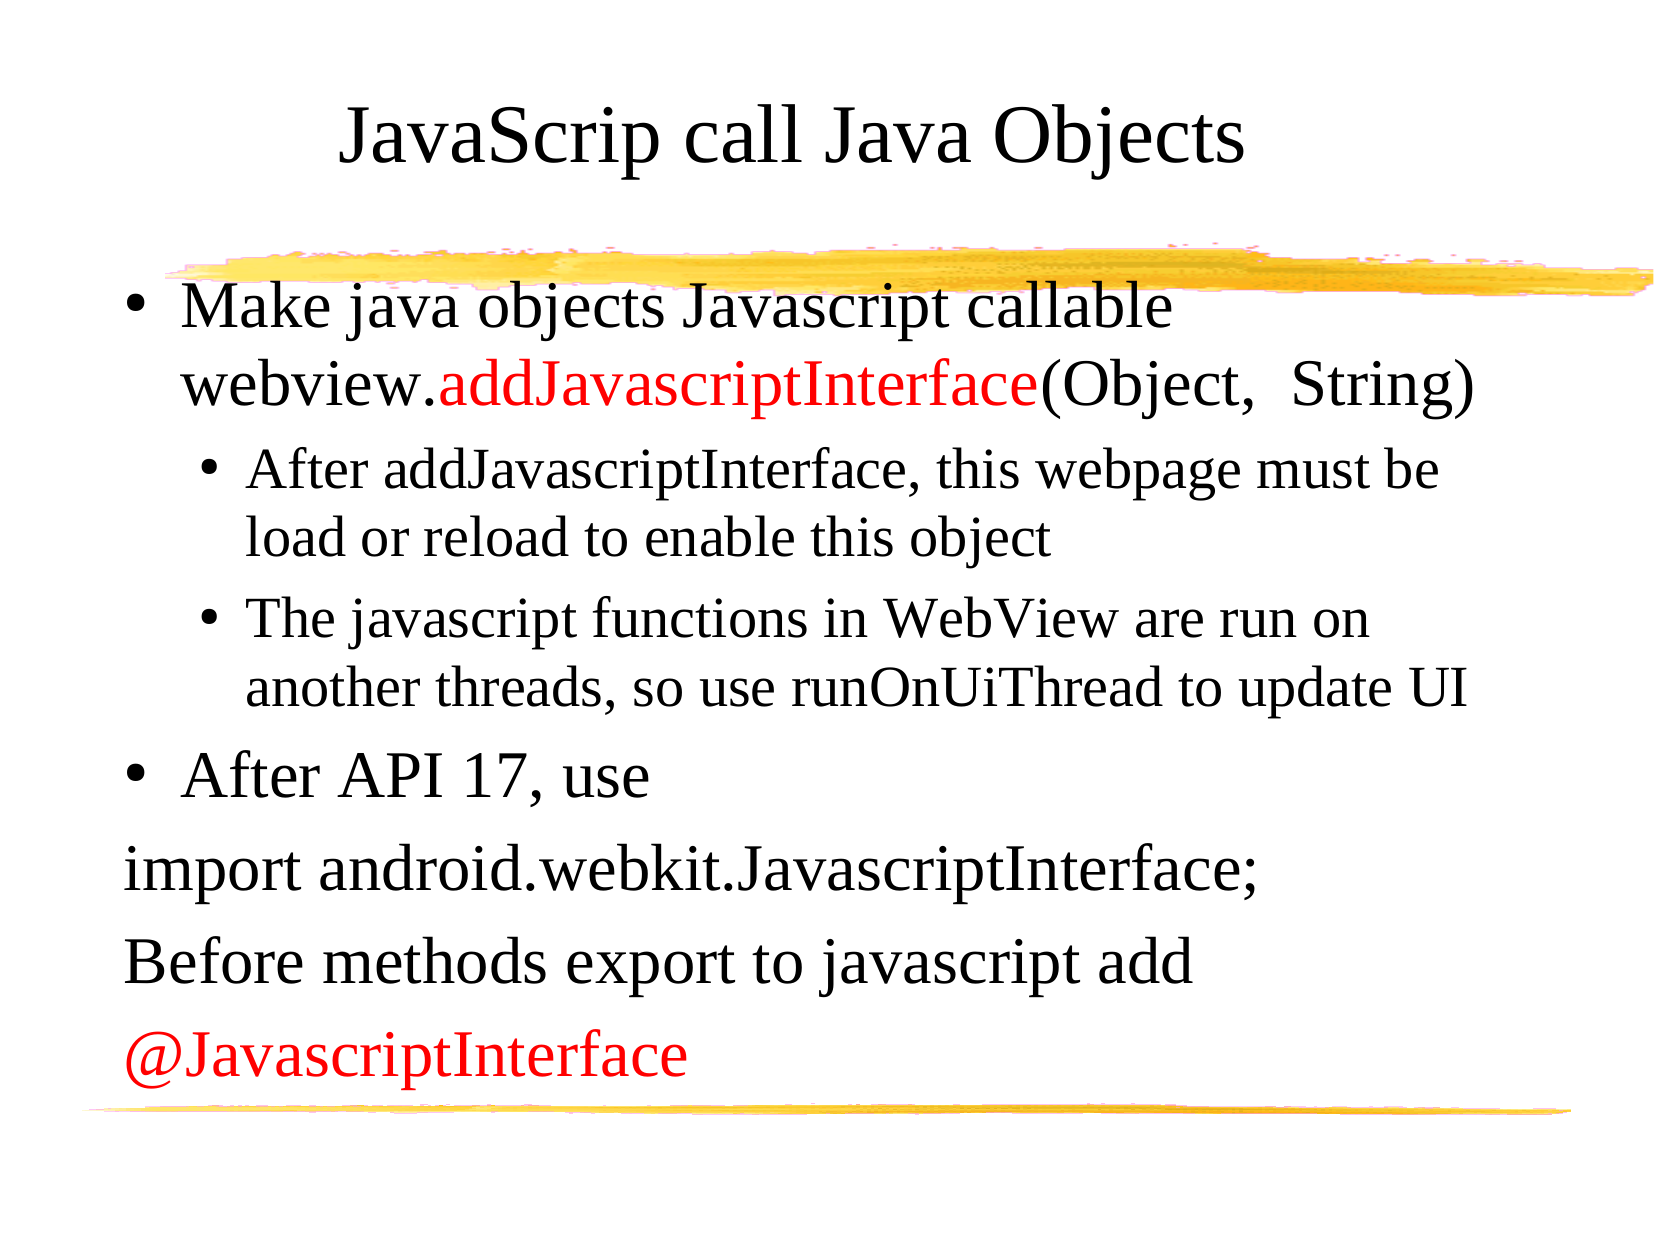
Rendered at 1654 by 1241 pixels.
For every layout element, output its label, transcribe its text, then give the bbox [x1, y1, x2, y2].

picture [82, 1102, 124, 1117]
list Make java objects Javascript callable webview.addJavascriptInterface(Object, String) After addJavascriptInterface, this webpage must be load or reload to enable this object The javascript functions in WebView are run on another threads, so use runOnUiThread to update UI After API 17, use import android.webkit.JavascriptInterface; Before methods export to javascript add @JavascriptInterface [124, 263, 1530, 1125]
picture [165, 237, 1654, 308]
title JavaScrip call Java Objects [76, 28, 1482, 235]
picture [1530, 1102, 1571, 1117]
